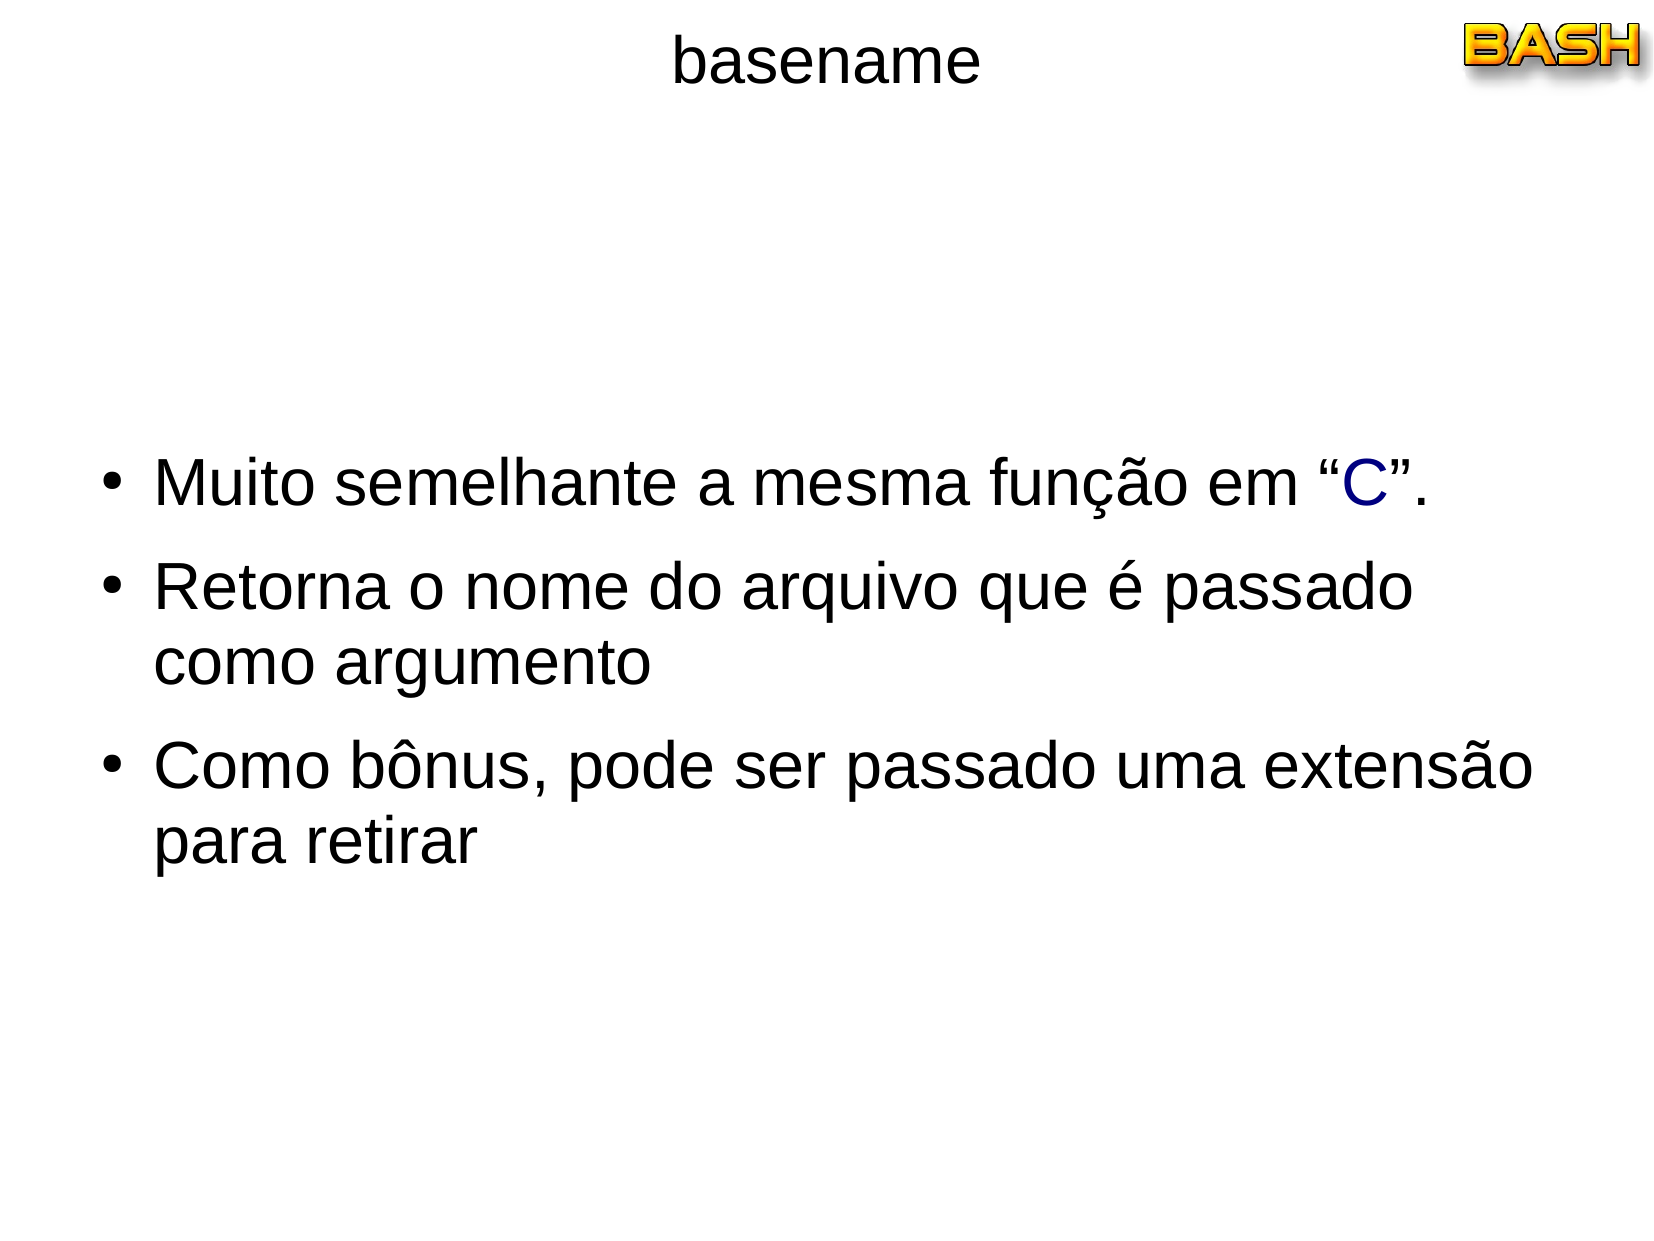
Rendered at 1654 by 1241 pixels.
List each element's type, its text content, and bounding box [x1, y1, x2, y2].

list Muito semelhante a mesma função em “C”. Retorna o nome do arquivo que é passado como argumento Como bônus, pode ser passado uma extensão para retirar [82, 444, 1571, 878]
picture [1450, 0, 1654, 96]
title basename [82, 22, 1571, 98]
